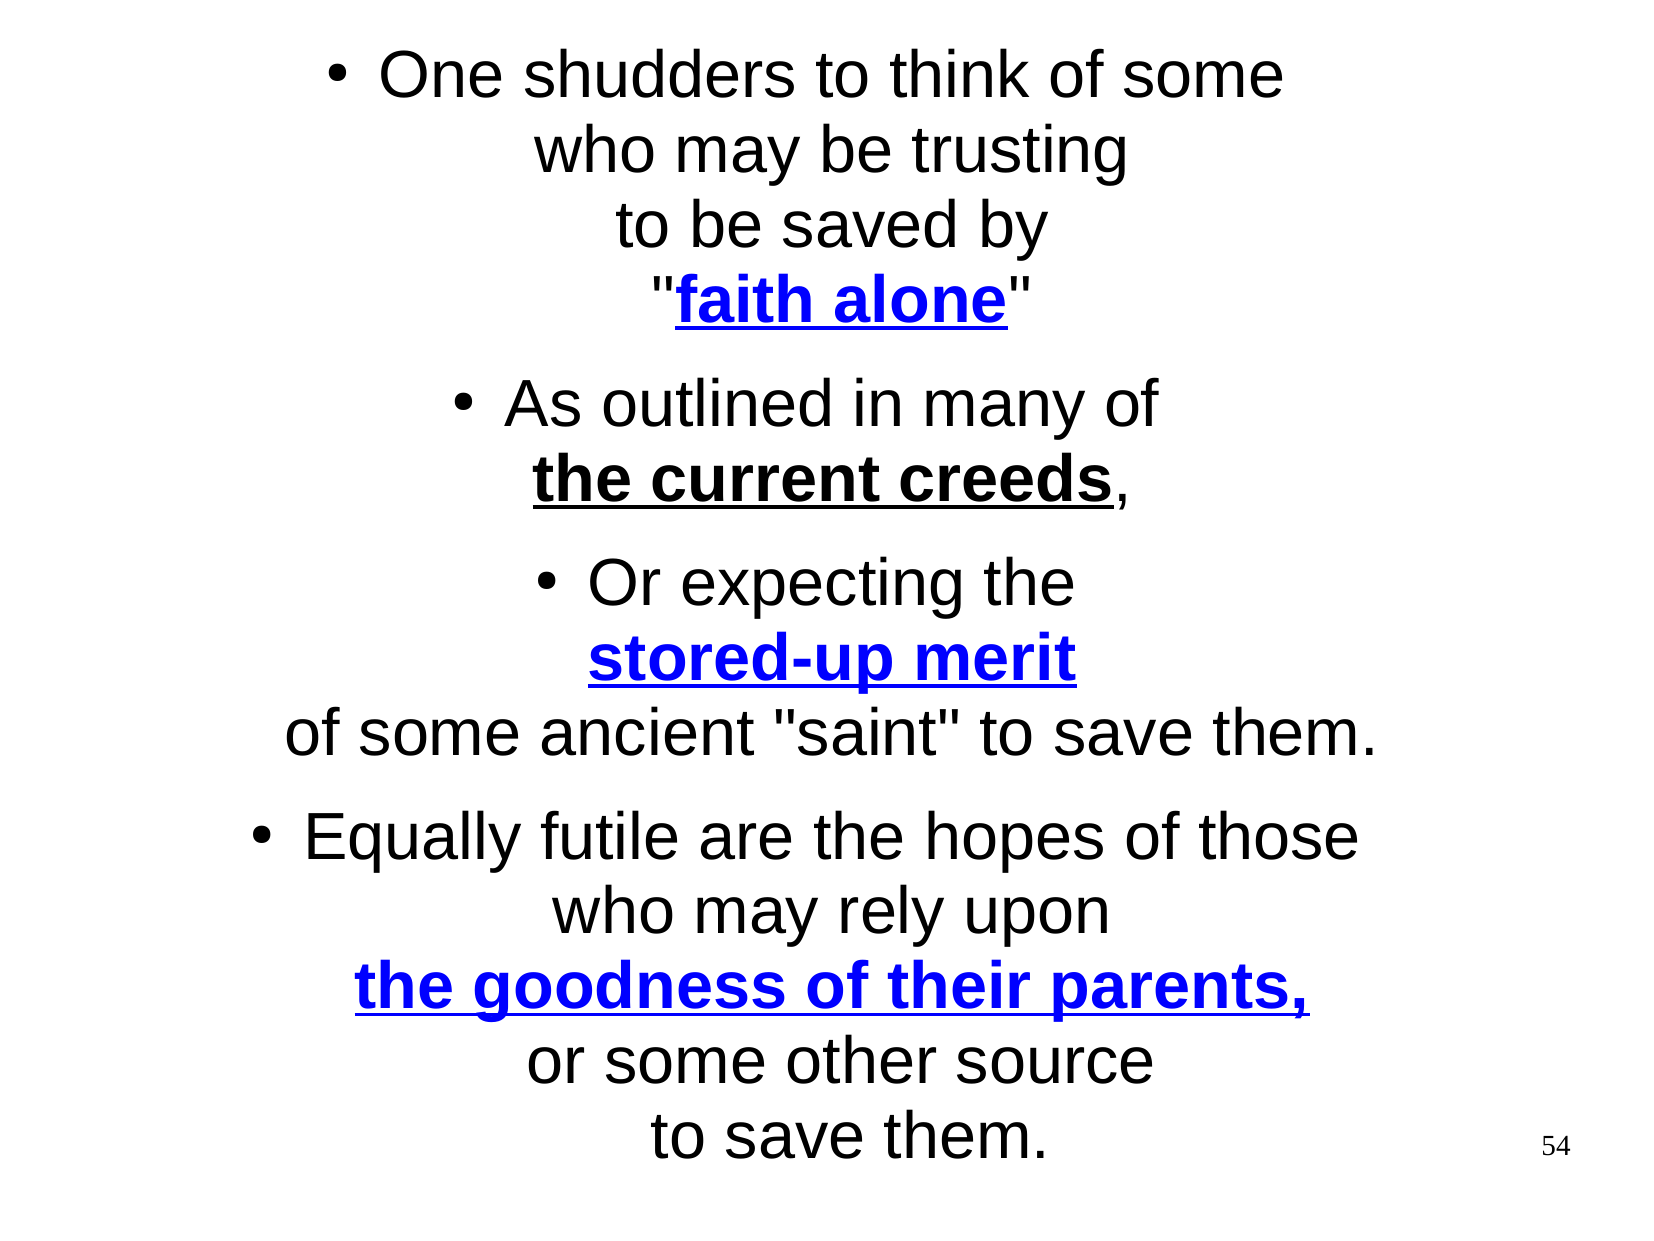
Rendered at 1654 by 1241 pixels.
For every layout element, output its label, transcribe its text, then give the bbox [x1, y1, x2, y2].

list One shudders to think of some who may be trusting to be saved by "faith alone" As outlined in many of the current creeds, Or expecting the stored-up merit of some ancient "saint" to save them. Equally futile are the hopes of those who may rely upon the goodness of their parents, or some other source to save them. [0, 37, 1613, 1201]
